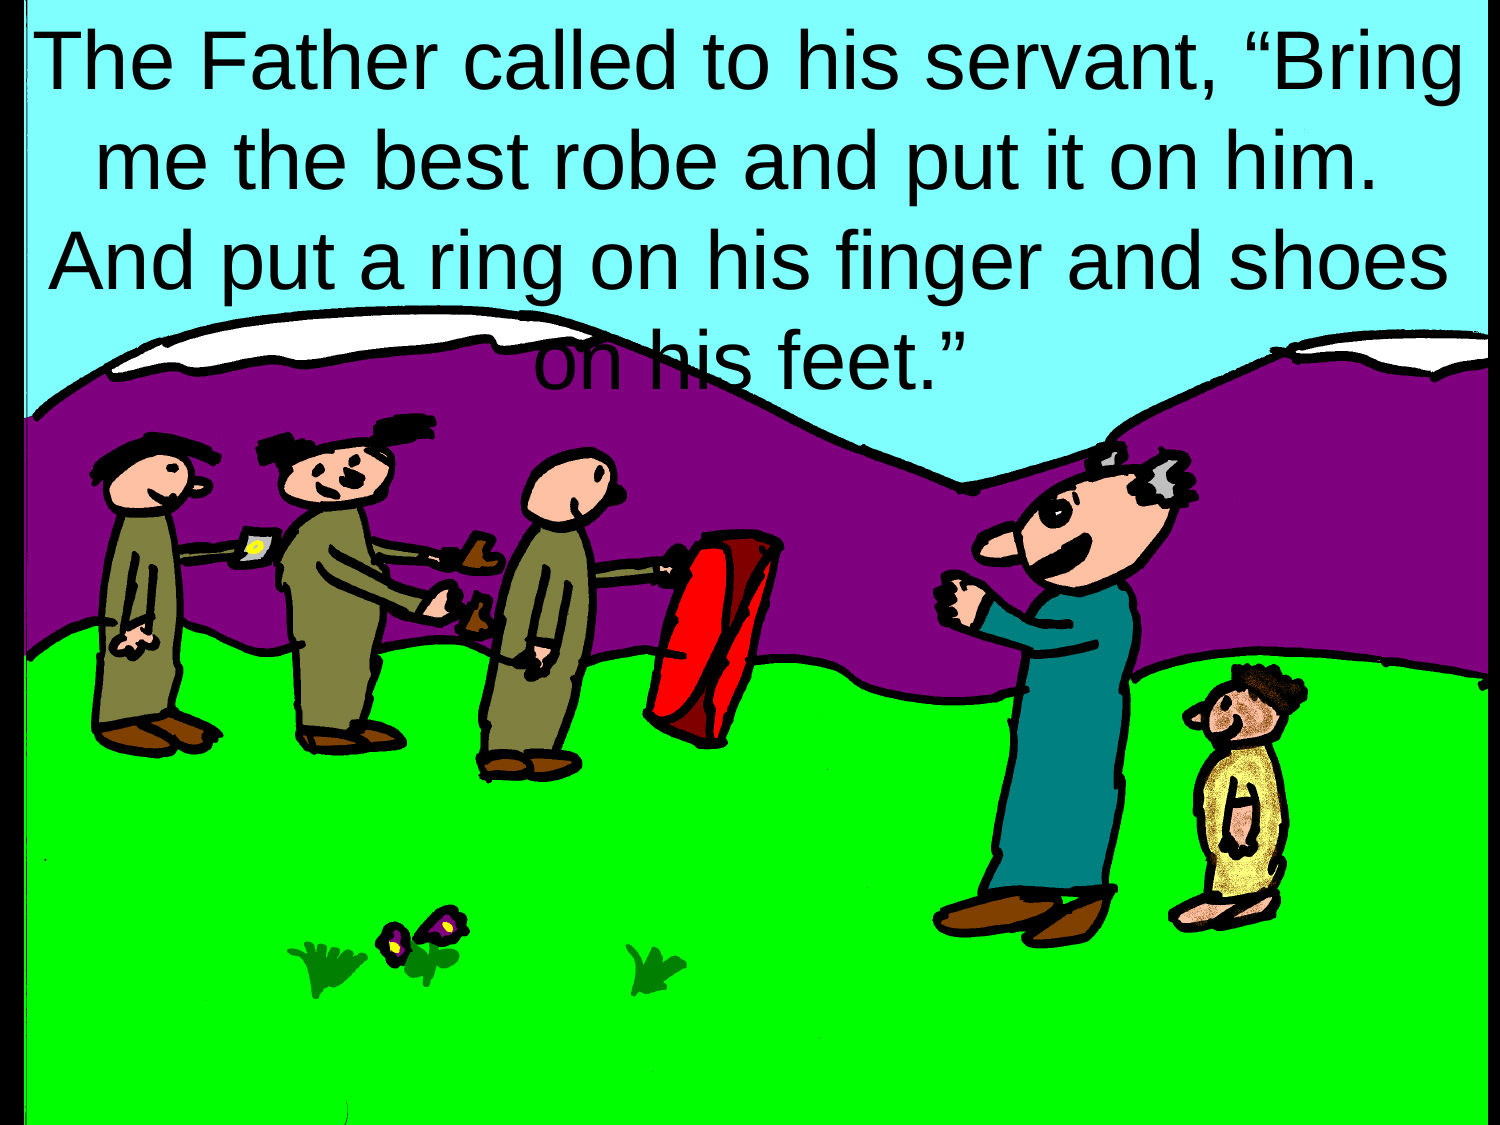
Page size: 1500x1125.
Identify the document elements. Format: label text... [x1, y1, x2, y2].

title The Father called to his servant, “Bring me the best robe and put it on him. And put a ring on his finger and shoes on his feet.” [0, 0, 1500, 414]
picture [24, 414, 1488, 1125]
